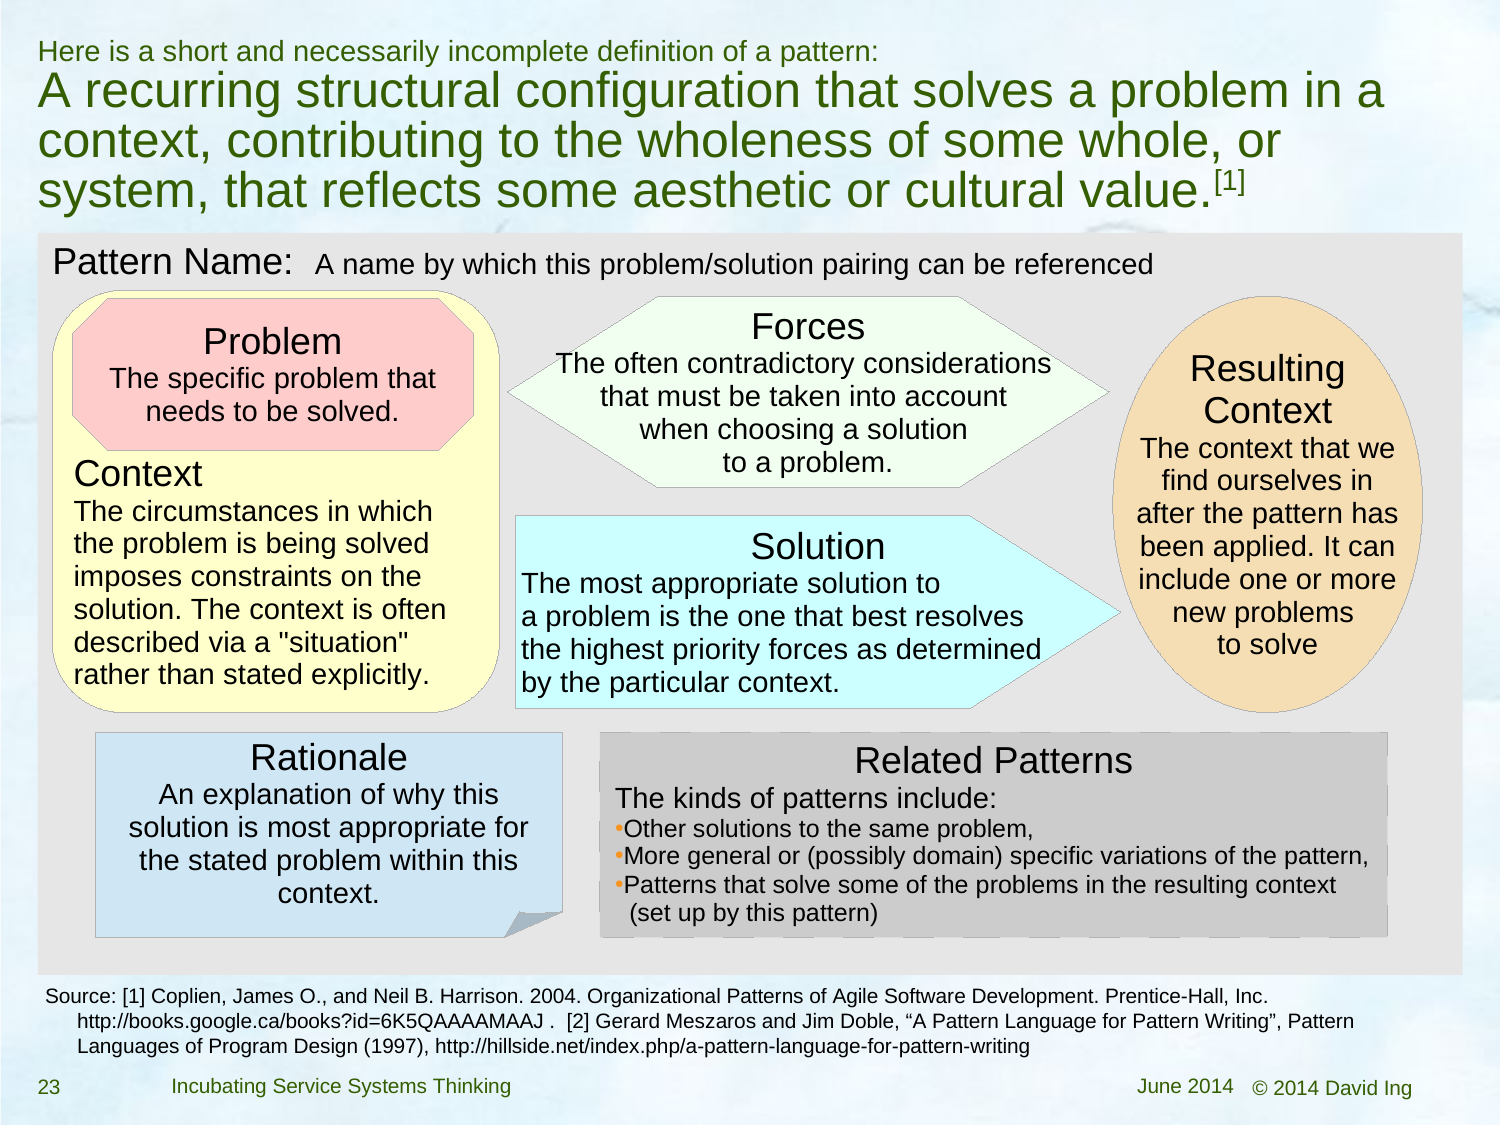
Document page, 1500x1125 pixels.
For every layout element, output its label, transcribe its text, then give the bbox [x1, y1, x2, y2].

text_box Context The circumstances in which the problem is being solved imposes constraints on the solution. The context is often described via a "situation" rather than stated explicitly. [52, 290, 500, 713]
text_box Forces The often contradictory considerations that must be taken into account when choosing a solution to a problem. [507, 296, 1110, 488]
text_box Rationale An explanation of why this solution is most appropriate for the stated problem within this context. [95, 732, 563, 938]
text_box Source: [1] Coplien, James O., and Neil B. Harrison. 2004. Organizational Patterns of Agile Software Development. Prentice-Hall, Inc. http://books.google.ca/books?id=6K5QAAAAMAAJ . [2] Gerard Meszaros and Jim Doble, “A Pattern Language for Pattern Writing”, Pattern Languages of Program Design (1997), http://hillside.net/index.php/a-pattern-language-for-pattern-writing [30, 975, 1463, 1082]
text_box Pattern Name: A name by which this problem/solution pairing can be referenced [37, 232, 1463, 975]
text_box Related Patterns The kinds of patterns include: Other solutions to the same problem, More general or (possibly domain) specific variations of the pattern, Patterns that solve some of the problems in the resulting context (set up by this pattern) [599, 732, 1388, 938]
text_box Solution The most appropriate solution to a problem is the one that best resolves the highest priority forces as determined by the particular context. [515, 515, 1121, 709]
picture [0, 0, 1500, 1125]
title Here is a short and necessarily incomplete definition of a pattern: A recurring structural configuration that solves a problem in a context, contributing to the wholeness of some whole, or system, that reflects some aesthetic or cultural value.[1] [37, 37, 1463, 223]
text_box Resulting Context The context that we find ourselves in after the pattern has been applied. It can include one or more new problems to solve [1112, 296, 1423, 713]
text_box Problem The specific problem that needs to be solved. [72, 298, 474, 451]
